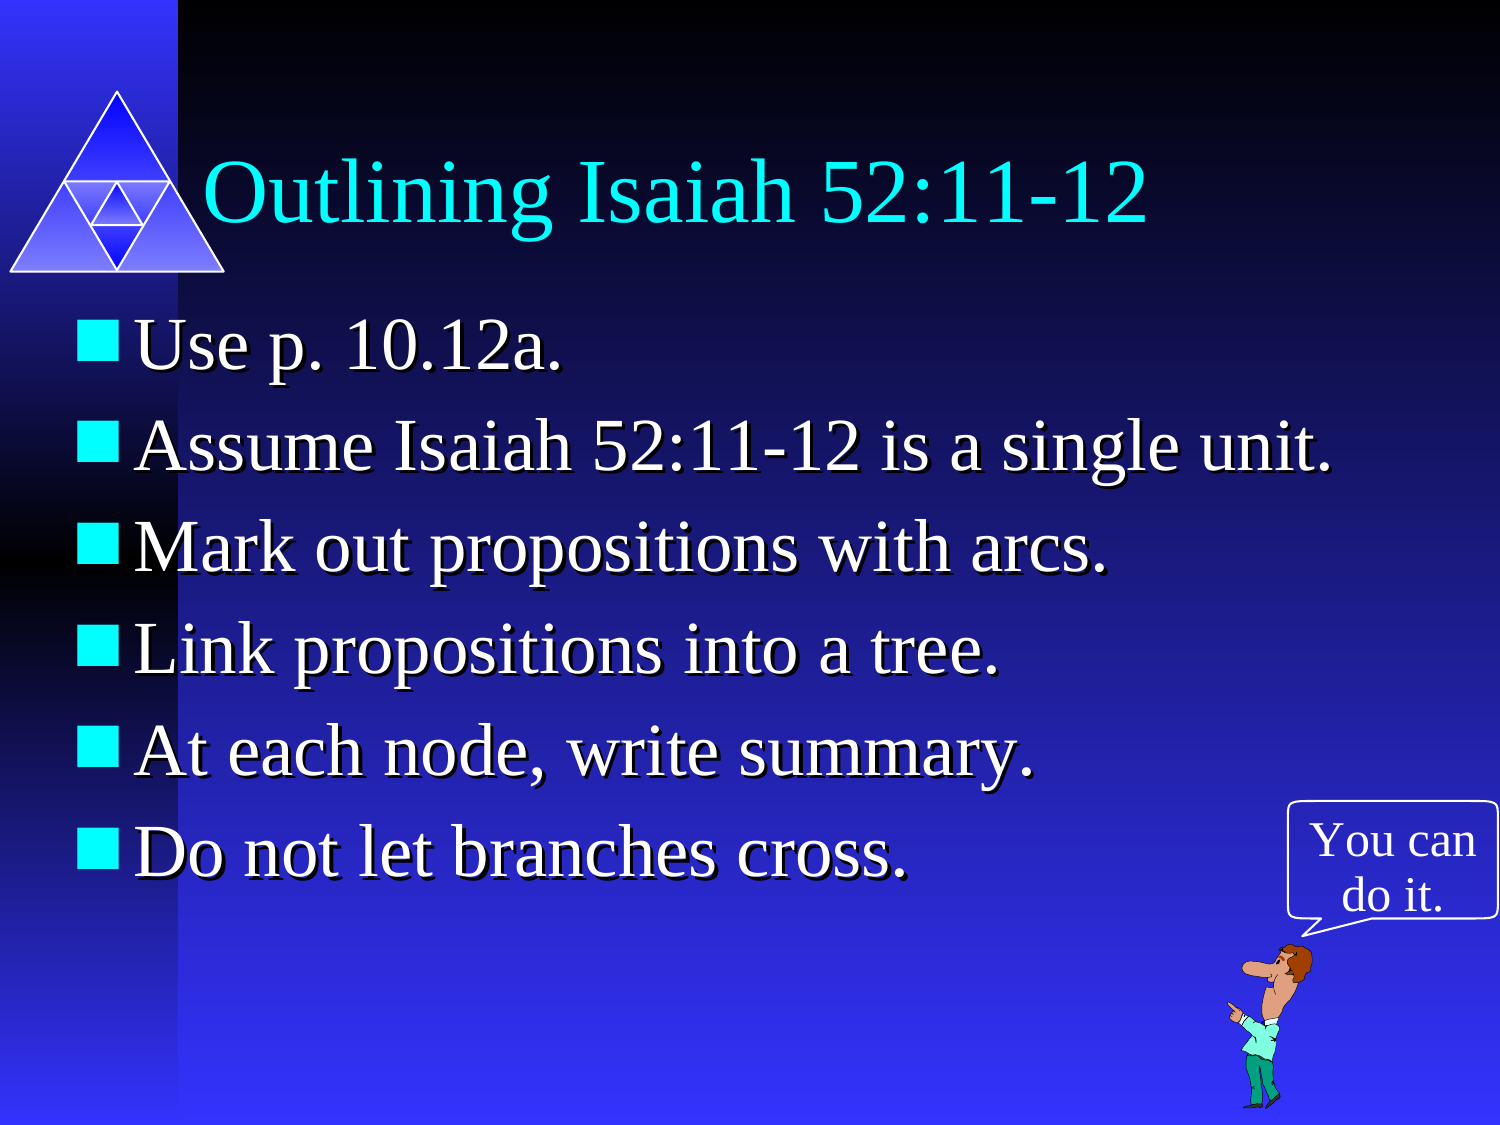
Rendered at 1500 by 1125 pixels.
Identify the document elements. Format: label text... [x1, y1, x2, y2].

title Outlining Isaiah 52:11-12 [187, 99, 1463, 288]
chart [1226, 943, 1313, 1110]
text_box You can do it. [1287, 800, 1498, 937]
list Use p. 10.12a. Assume Isaiah 52:11-12 is a single unit. Mark out propositions with arcs. Link propositions into a tree. At each node, write summary. Do not let branches cross. [62, 299, 1500, 976]
